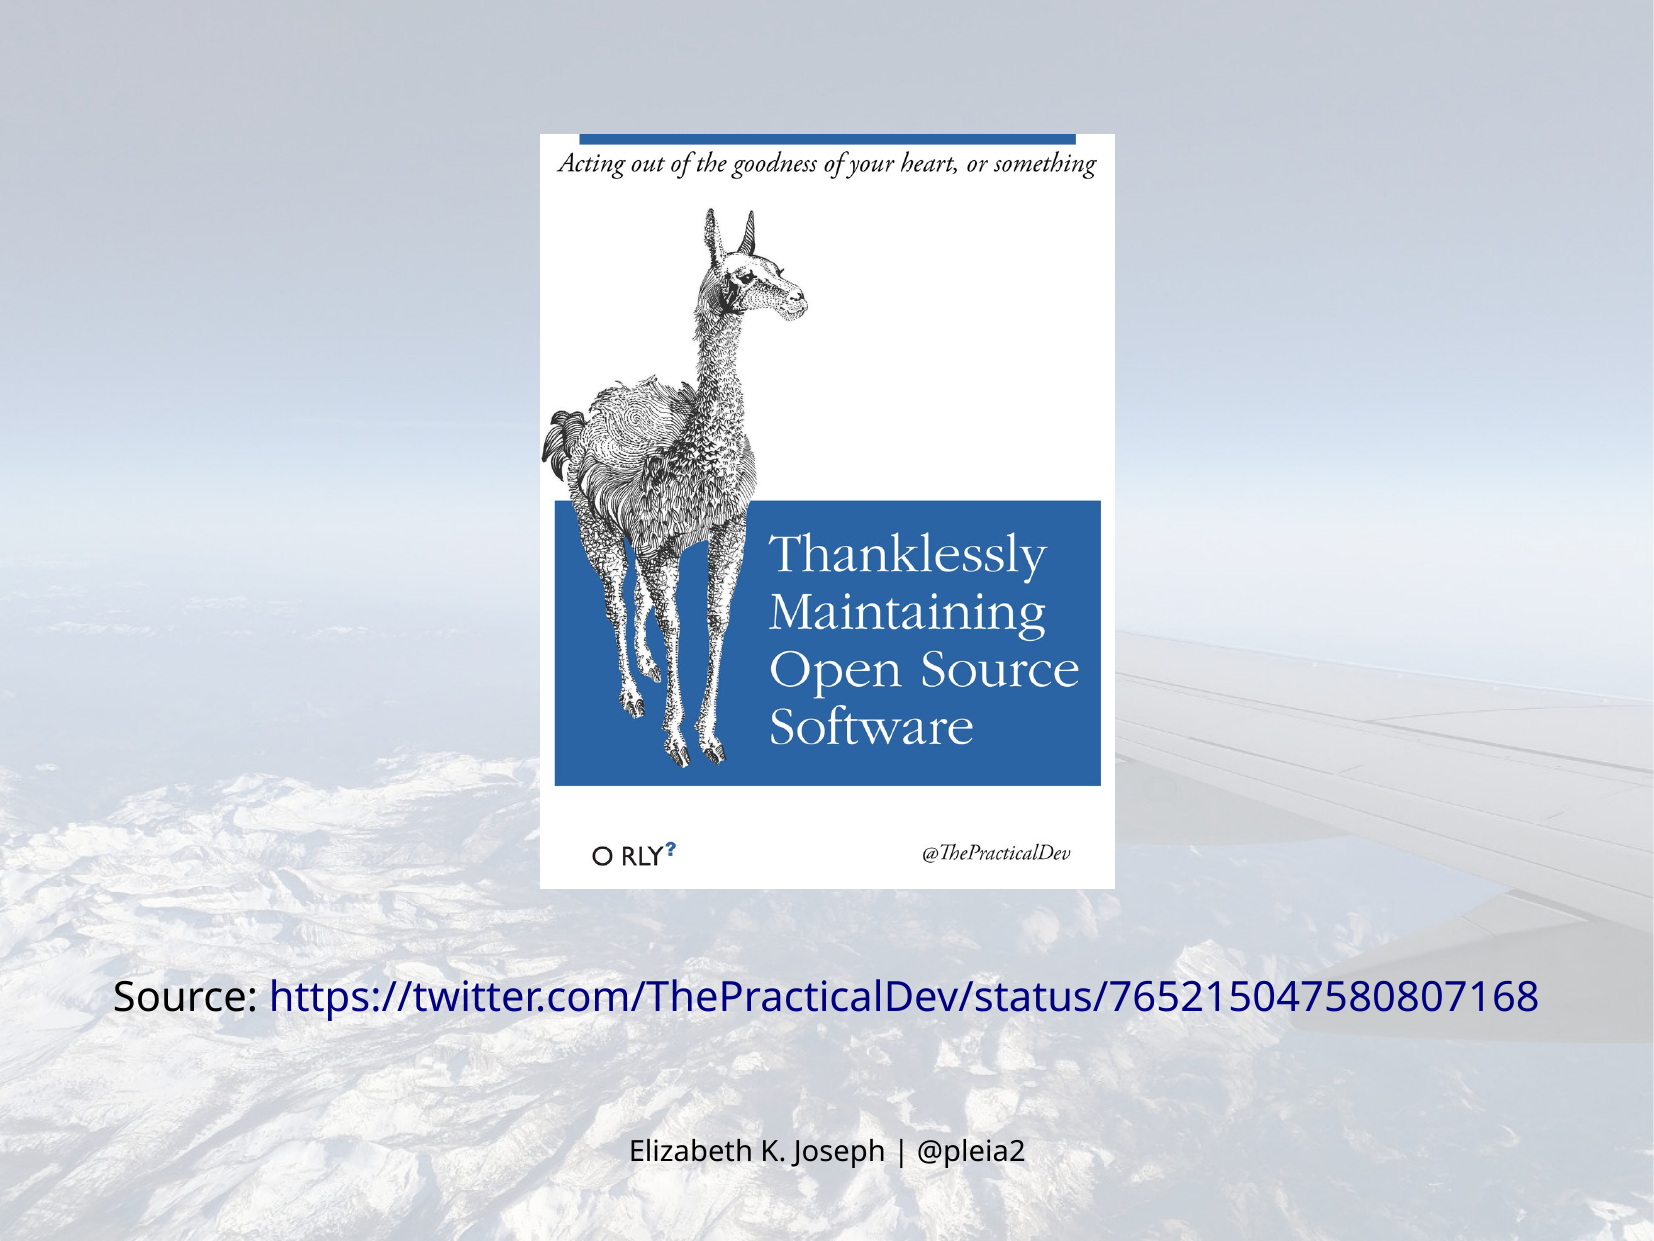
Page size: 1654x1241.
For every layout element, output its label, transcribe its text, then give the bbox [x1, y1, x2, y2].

subtitle Source: https://twitter.com/ThePracticalDev/status/765215047580807168 [82, 910, 1571, 1081]
picture [0, 0, 1654, 1241]
